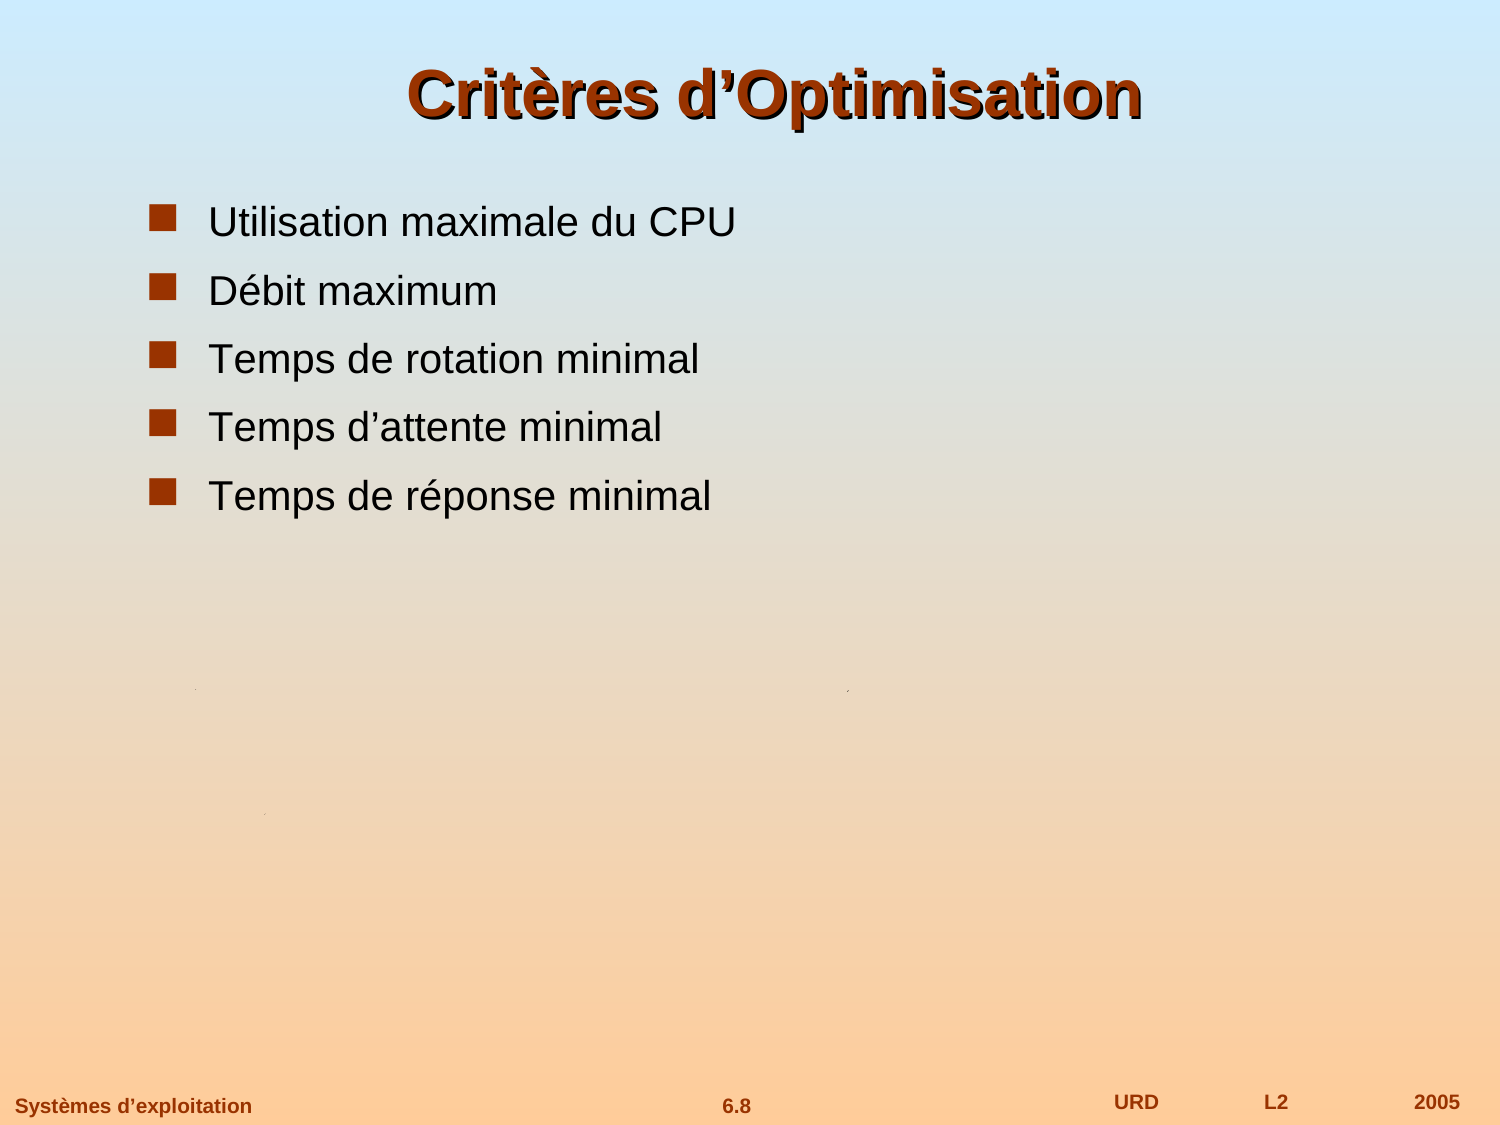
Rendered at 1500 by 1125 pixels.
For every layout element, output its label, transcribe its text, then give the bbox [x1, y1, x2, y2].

title Critères d’Optimisation [112, 37, 1438, 138]
list Utilisation maximale du CPU Débit maximum Temps de rotation minimal Temps d’attente minimal Temps de réponse minimal [137, 187, 1426, 988]
